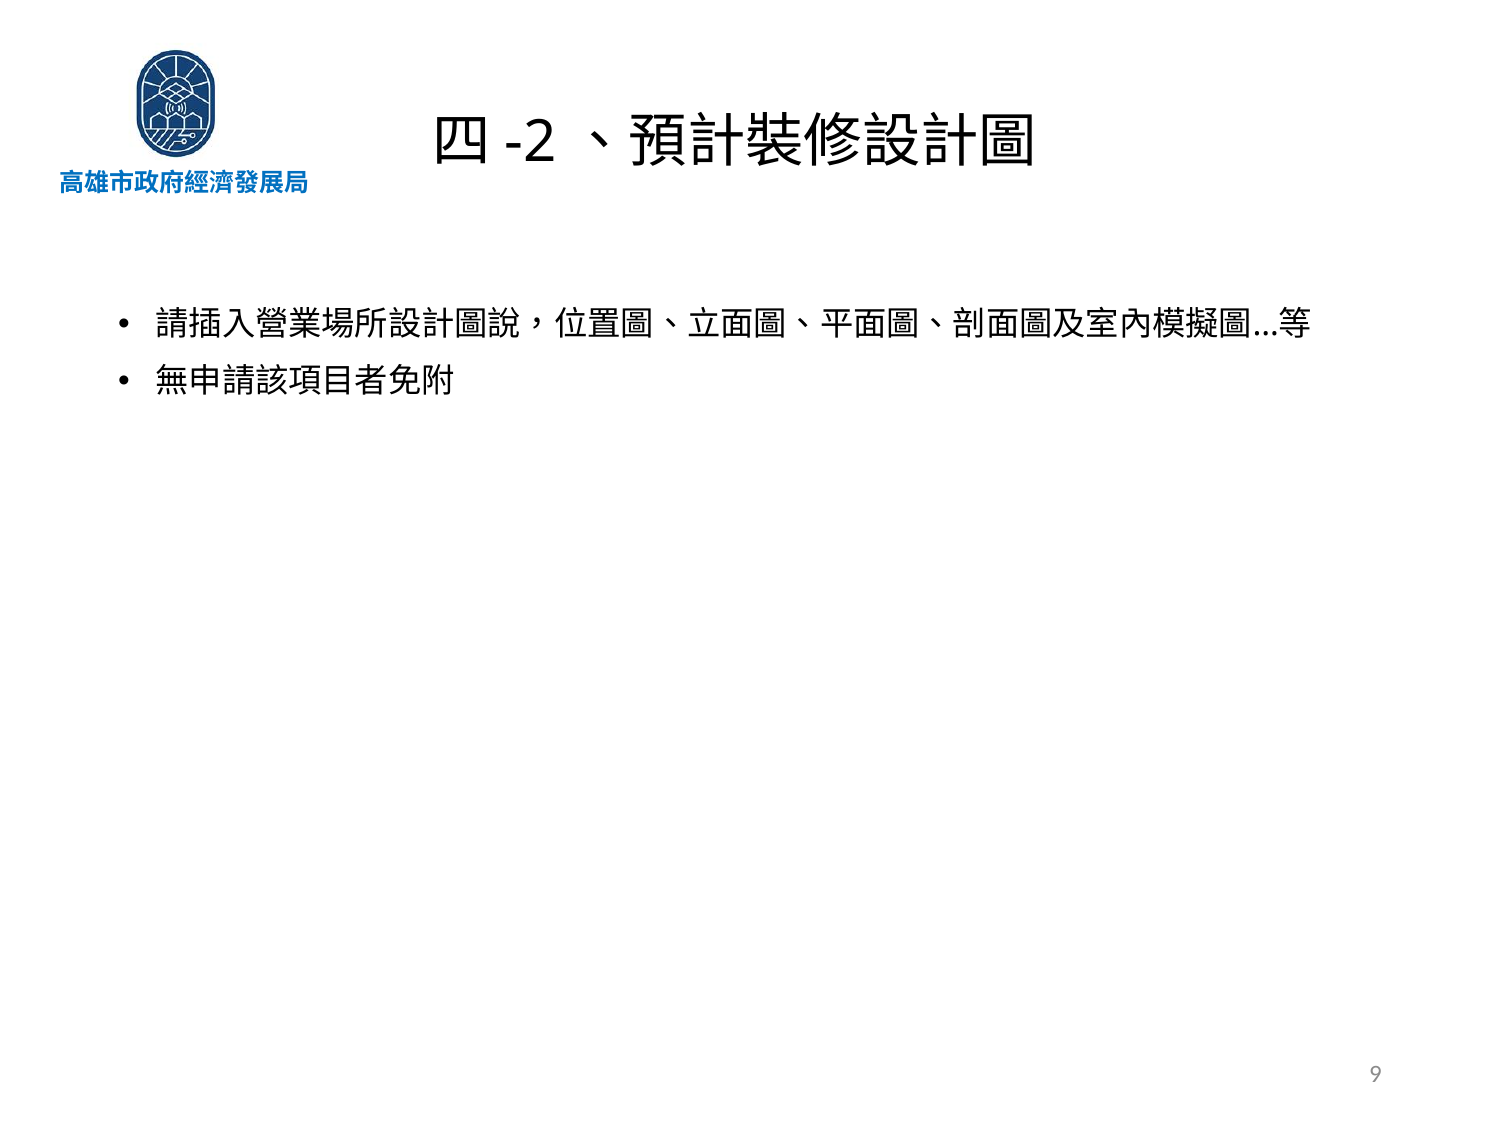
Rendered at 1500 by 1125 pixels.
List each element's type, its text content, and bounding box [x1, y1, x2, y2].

text_box 四-2、預計裝修設計圖 [161, 40, 1308, 237]
slide_number <編號> [1059, 1042, 1397, 1103]
picture [103, 30, 248, 176]
list 請插入營業場所設計圖說，位置圖、立面圖、平面圖、剖面圖及室內模擬圖…等 無申請該項目者免附 [103, 299, 1397, 1014]
